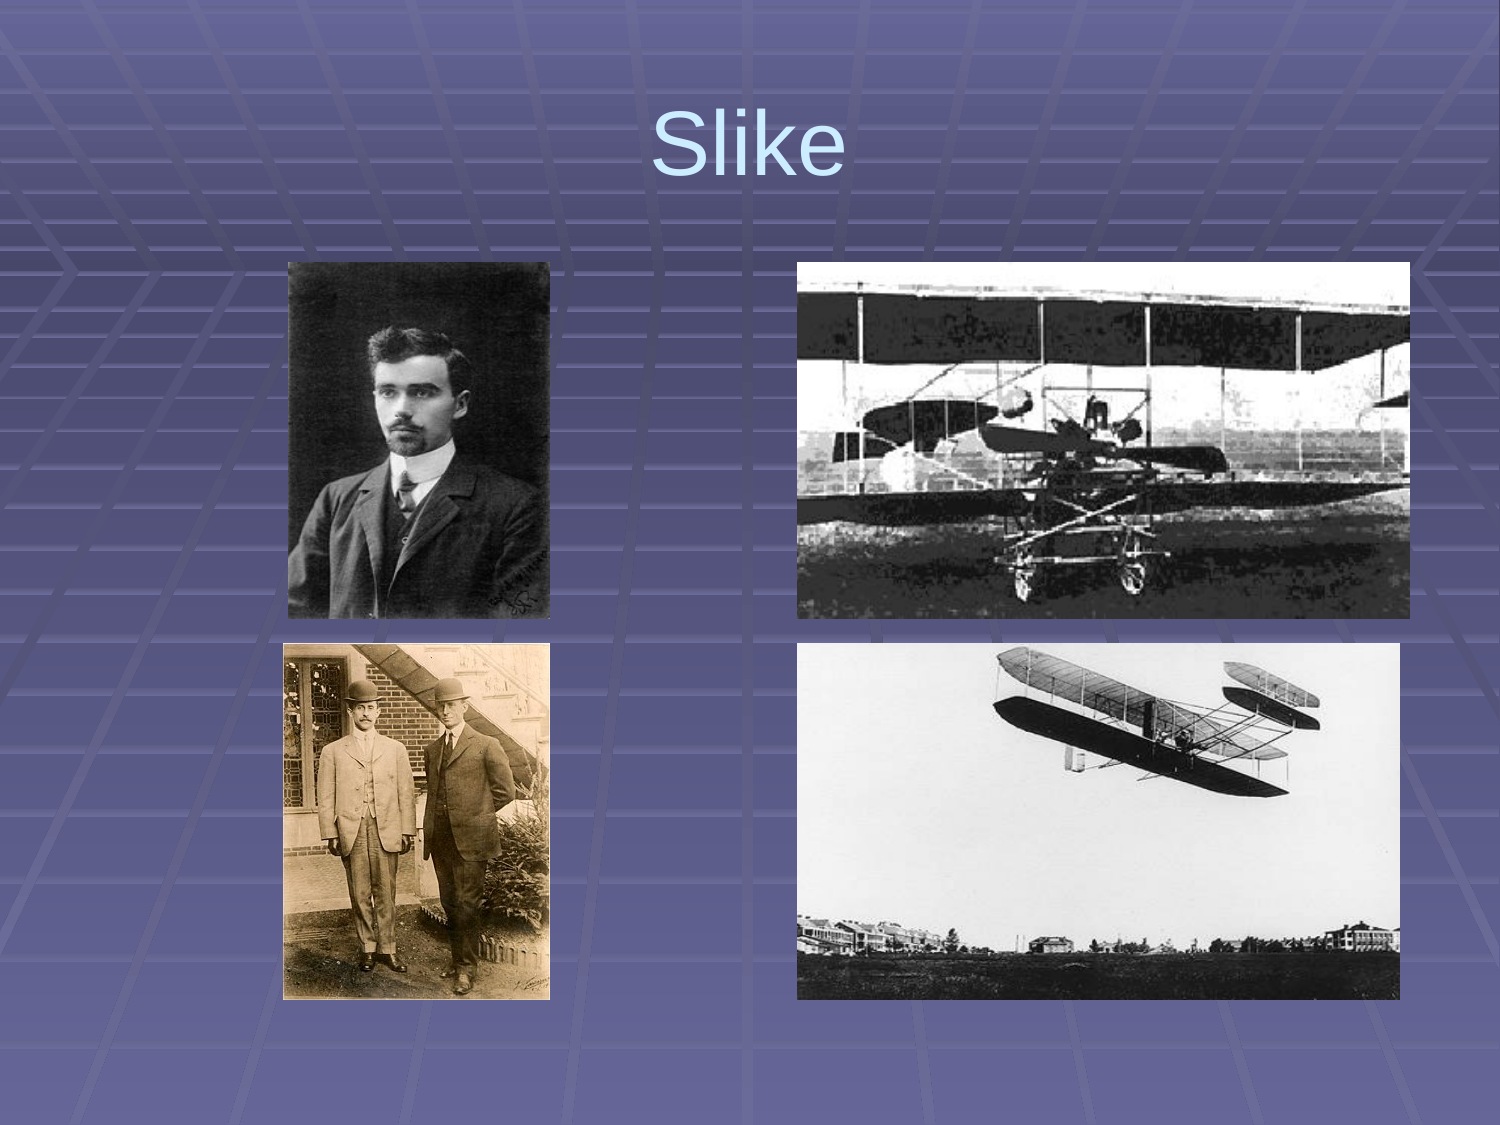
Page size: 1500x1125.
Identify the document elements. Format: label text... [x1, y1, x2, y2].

picture [283, 643, 550, 1000]
picture [797, 643, 1400, 1000]
picture [797, 262, 1410, 619]
title Slike [74, 44, 1425, 233]
picture [288, 262, 550, 619]
